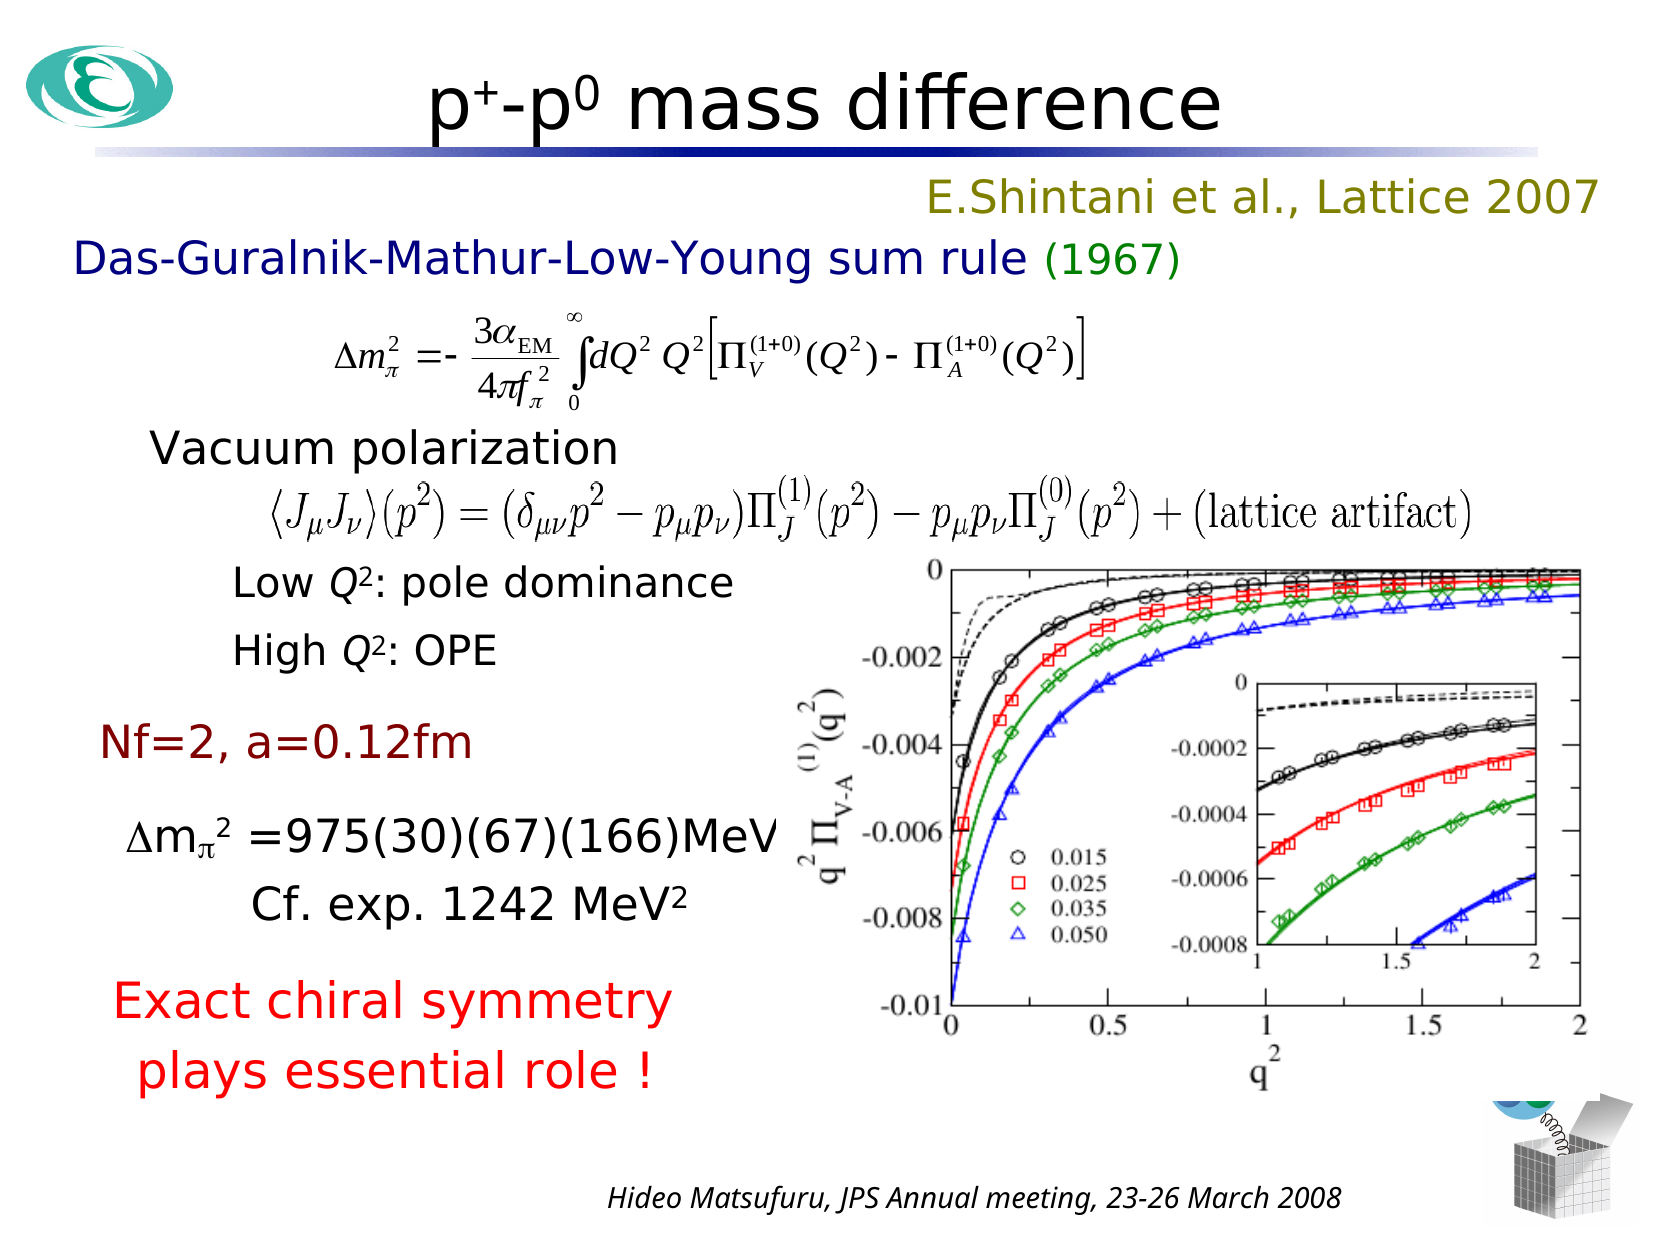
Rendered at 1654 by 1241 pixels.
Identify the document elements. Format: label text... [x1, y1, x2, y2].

picture [95, 147, 1538, 157]
list Das-Guralnik-Mathur-Low-Young sum rule (1967) Vacuum polarization Low Q2: pole dominance High Q2: OPE Nf=2, a=0.12fm m2 =975(30)(67)(166)MeV2 Cf. exp. 1242 MeV2 Exact chiral symmetry plays essential role ! [54, 231, 1535, 1131]
picture [20, 37, 179, 136]
picture [776, 553, 1639, 1226]
text_box E.Shintani et al., Lattice 2007 [925, 171, 1603, 225]
chart [327, 297, 1090, 420]
title p+-p0 mass difference [201, 47, 1450, 154]
picture [271, 474, 1470, 542]
